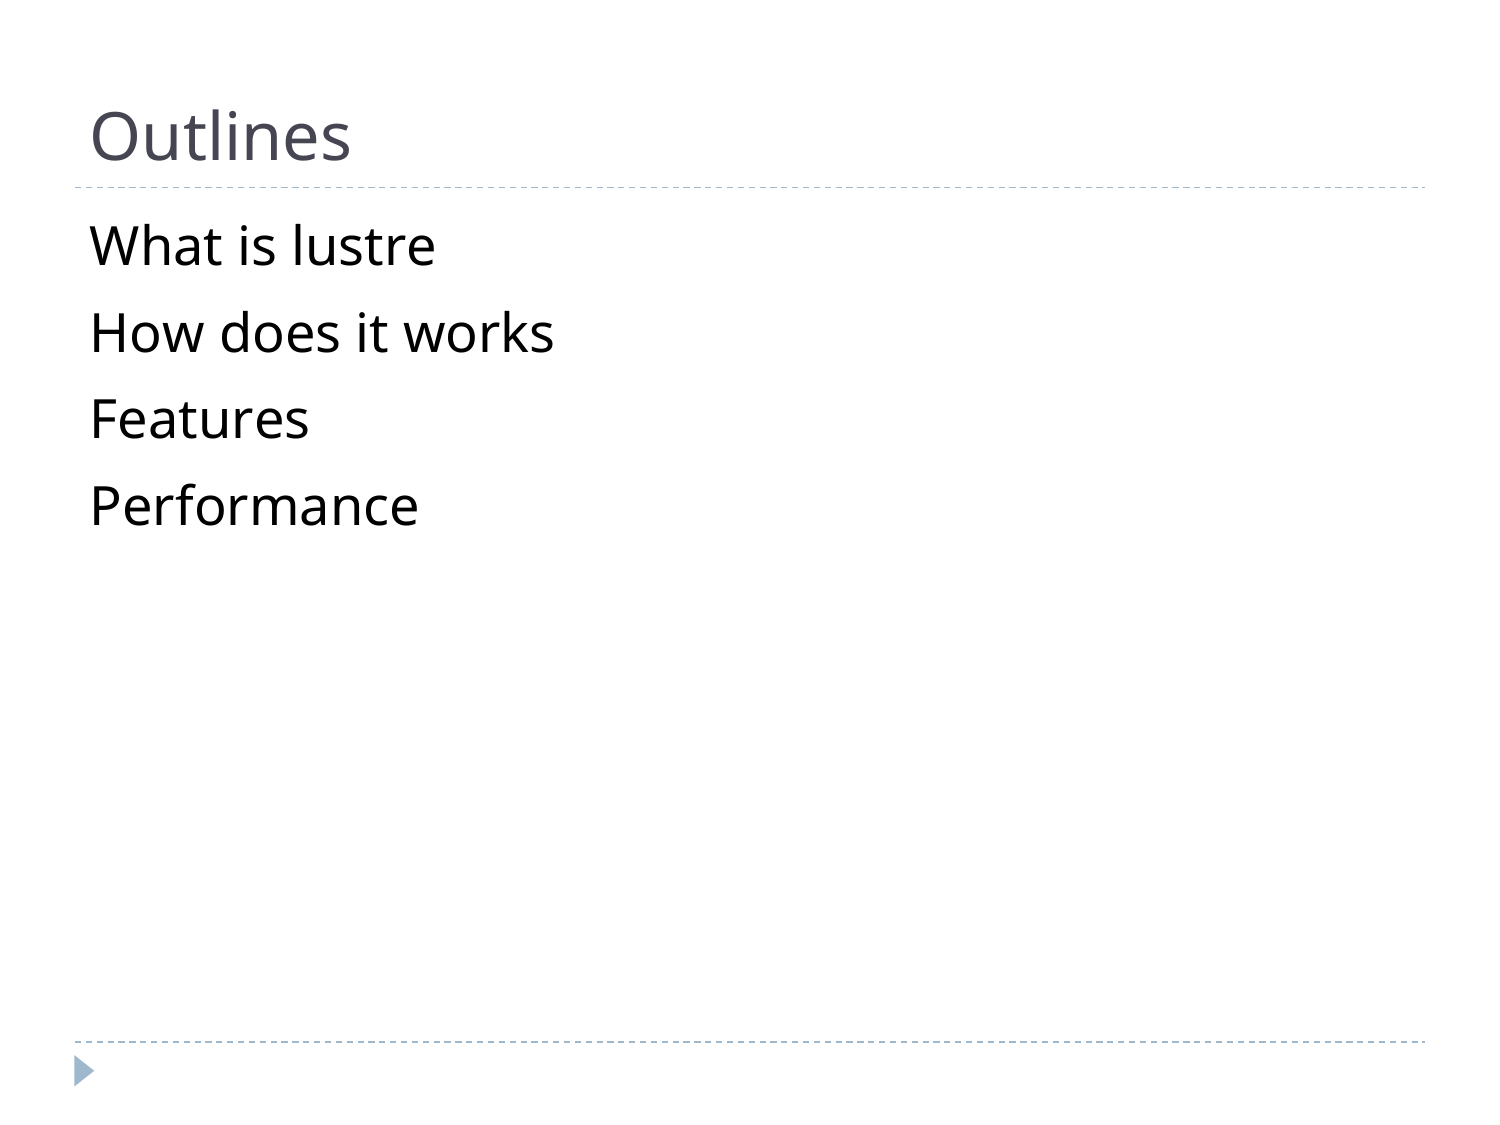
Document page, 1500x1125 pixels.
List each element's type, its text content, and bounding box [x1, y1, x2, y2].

title Outlines [75, 24, 1426, 188]
list What is lustre How does it works Features Performance [75, 200, 1426, 1010]
